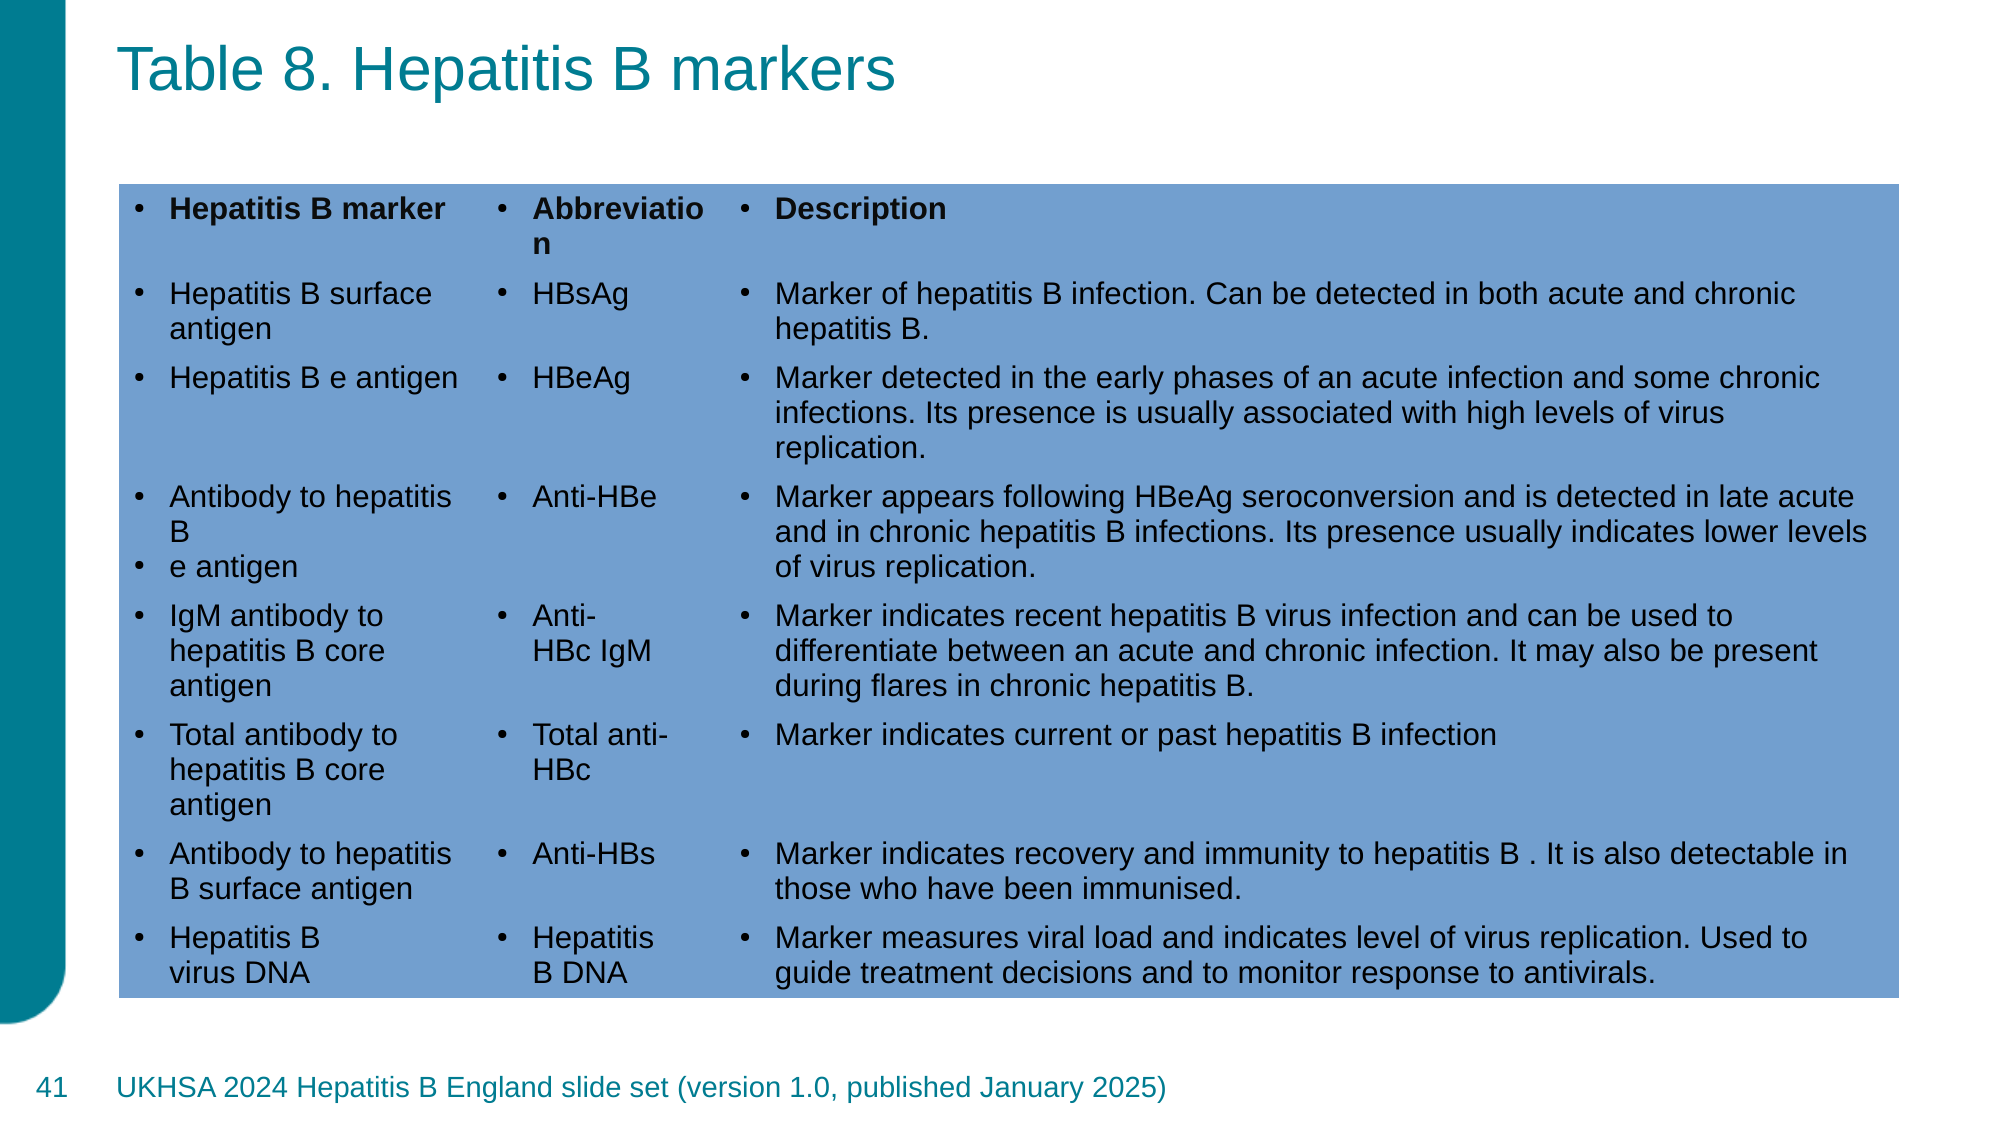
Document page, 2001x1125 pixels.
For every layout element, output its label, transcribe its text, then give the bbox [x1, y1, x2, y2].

table_header Hepatitis B marker [119, 184, 482, 269]
table_cell Total anti-HBc [482, 710, 725, 829]
table_cell Marker of hepatitis B infection. Can be detected in both acute and chronic hepatitis B. [725, 269, 1899, 353]
table_header Abbreviation [482, 184, 725, 269]
table_cell Anti-HBe [482, 472, 725, 591]
text_box [3, 1056, 102, 1117]
table_cell HBeAg [482, 353, 725, 472]
table_cell Hepatitis B e antigen [119, 353, 482, 472]
table_cell Anti-HBs [482, 829, 725, 913]
table_cell Marker indicates current or past hepatitis B infection [725, 710, 1899, 829]
table_cell Marker appears following HBeAg seroconversion and is detected in late acute and in chronic hepatitis B infections. Its presence usually indicates lower levels of virus replication. [725, 472, 1899, 591]
table_cell Antibody to hepatitis B e antigen [119, 472, 482, 591]
table_cell Anti-HBc IgM [482, 591, 725, 710]
table_cell HBsAg [482, 269, 725, 353]
title Table 8. Hepatitis B markers [101, 29, 1926, 189]
table_cell IgM antibody to hepatitis B core antigen [119, 591, 482, 710]
table_cell Hepatitis B surface antigen [119, 269, 482, 353]
text_box UKHSA 2024 Hepatitis B England slide set (version 1.0, published January 2025) [101, 1056, 1743, 1116]
table_cell Total antibody to hepatitis B core antigen [119, 710, 482, 829]
table_cell Marker indicates recent hepatitis B virus infection and can be used to differentiate between an acute and chronic infection. It may also be present during flares in chronic hepatitis B. [725, 591, 1899, 710]
table_cell Marker measures viral load and indicates level of virus replication. Used to guide treatment decisions and to monitor response to antivirals. [725, 913, 1899, 998]
table_cell Hepatitis B DNA [482, 913, 725, 998]
table_cell Hepatitis B virus DNA [119, 913, 482, 998]
table_header Description [725, 184, 1899, 269]
table_cell Marker indicates recovery and immunity to hepatitis B . It is also detectable in those who have been immunised. [725, 829, 1899, 913]
table_cell Antibody to hepatitis B surface antigen [119, 829, 482, 913]
table_cell Marker detected in the early phases of an acute infection and some chronic infections. Its presence is usually associated with high levels of virus replication. [725, 353, 1899, 472]
